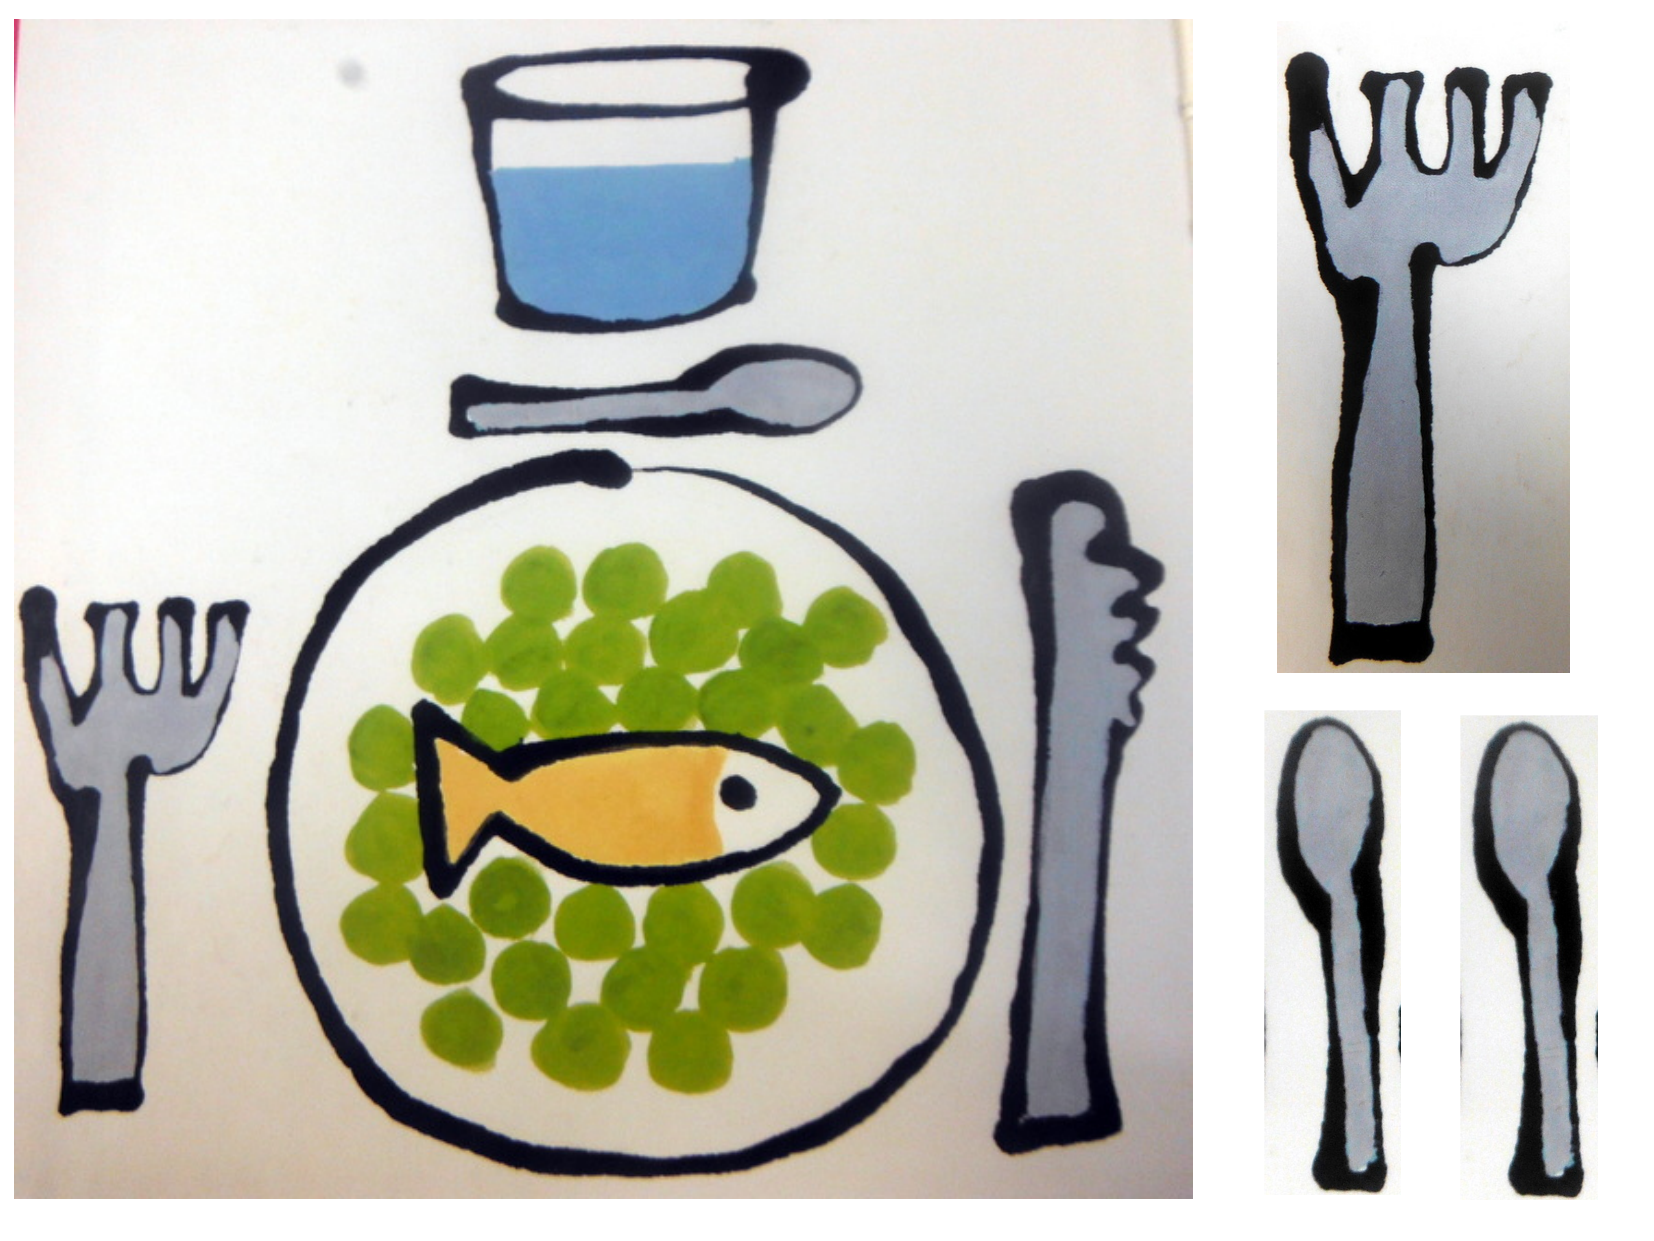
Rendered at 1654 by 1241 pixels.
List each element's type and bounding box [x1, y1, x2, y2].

picture [1277, 21, 1570, 673]
picture [14, 19, 1193, 1199]
picture [1460, 715, 1598, 1200]
picture [1264, 710, 1401, 1195]
